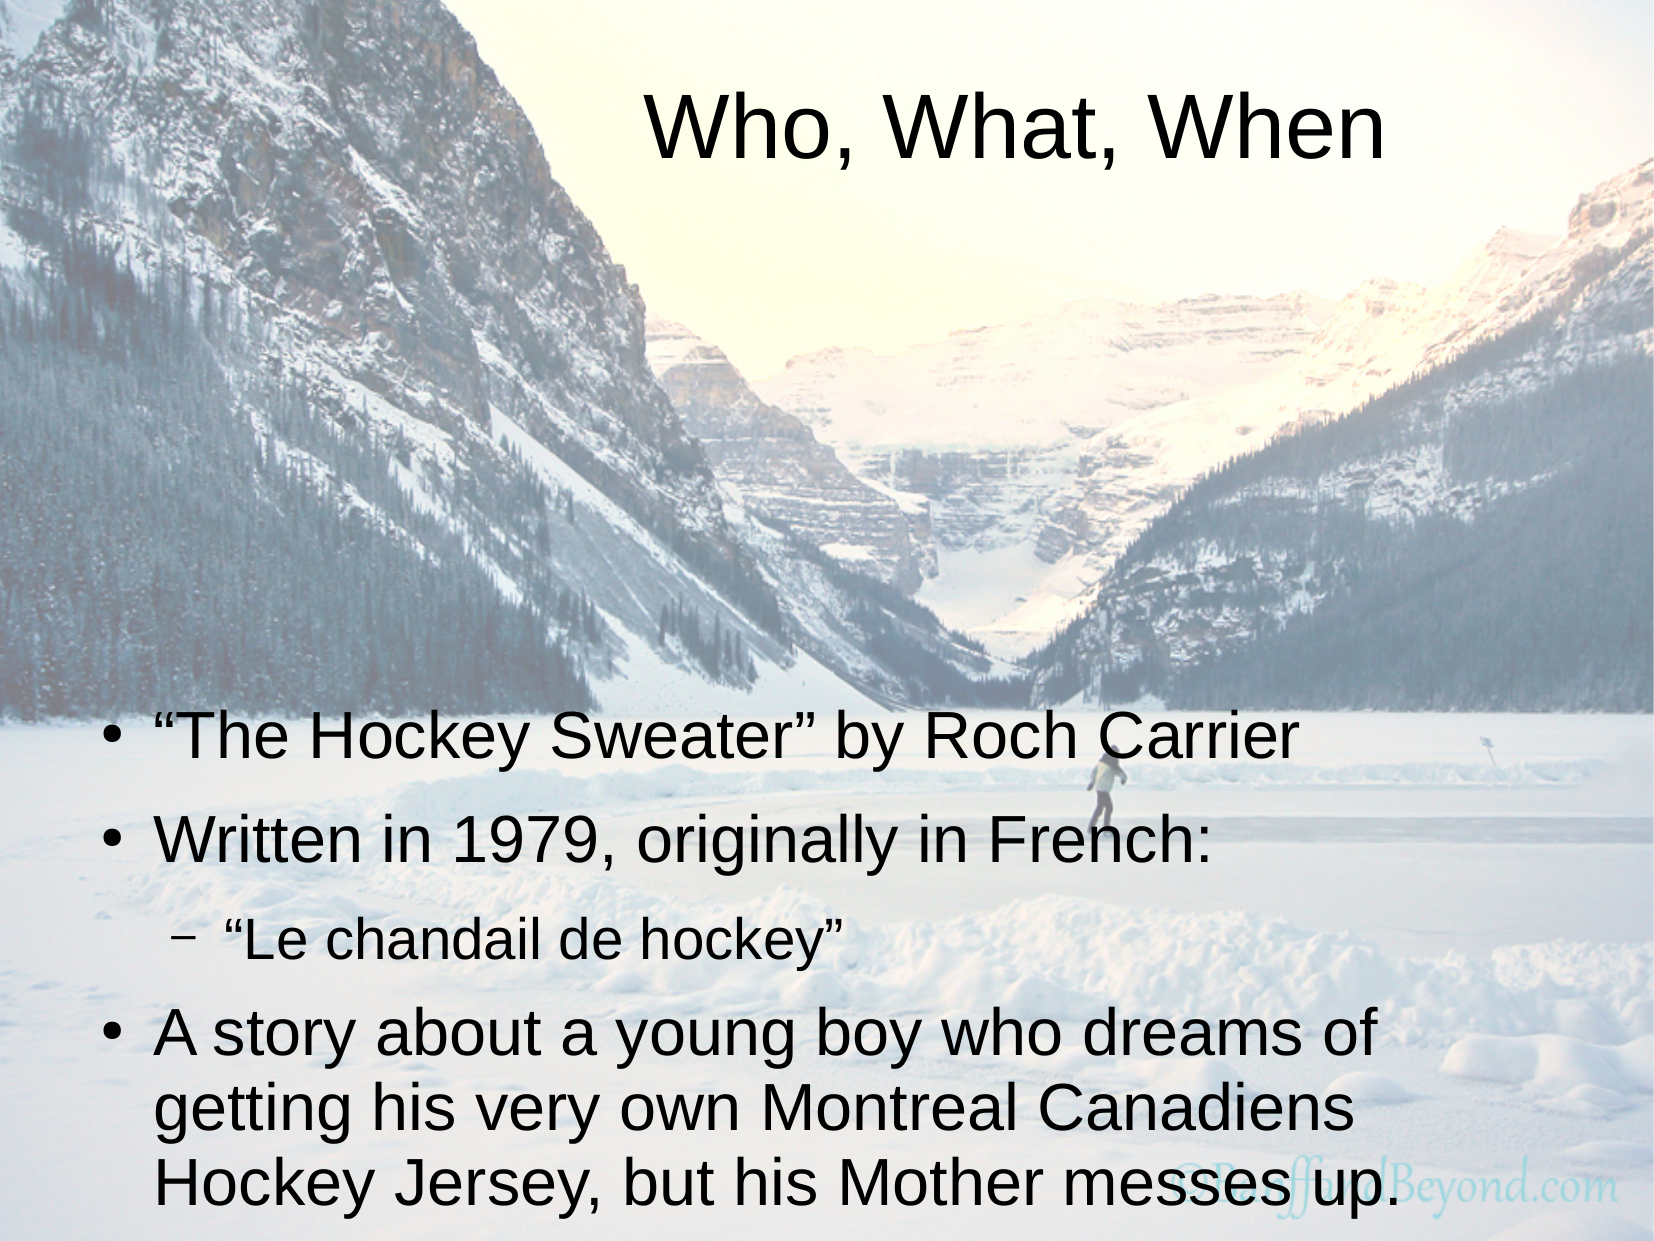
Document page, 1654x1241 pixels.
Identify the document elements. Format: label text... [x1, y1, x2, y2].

title Who, What, When [271, 23, 1654, 231]
list “The Hockey Sweater” by Roch Carrier Written in 1979, originally in French: “Le chandail de hockey” A story about a young boy who dreams of getting his very own Montreal Canadiens Hockey Jersey, but his Mother messes up. [82, 698, 1538, 1241]
picture [0, 0, 1654, 1241]
